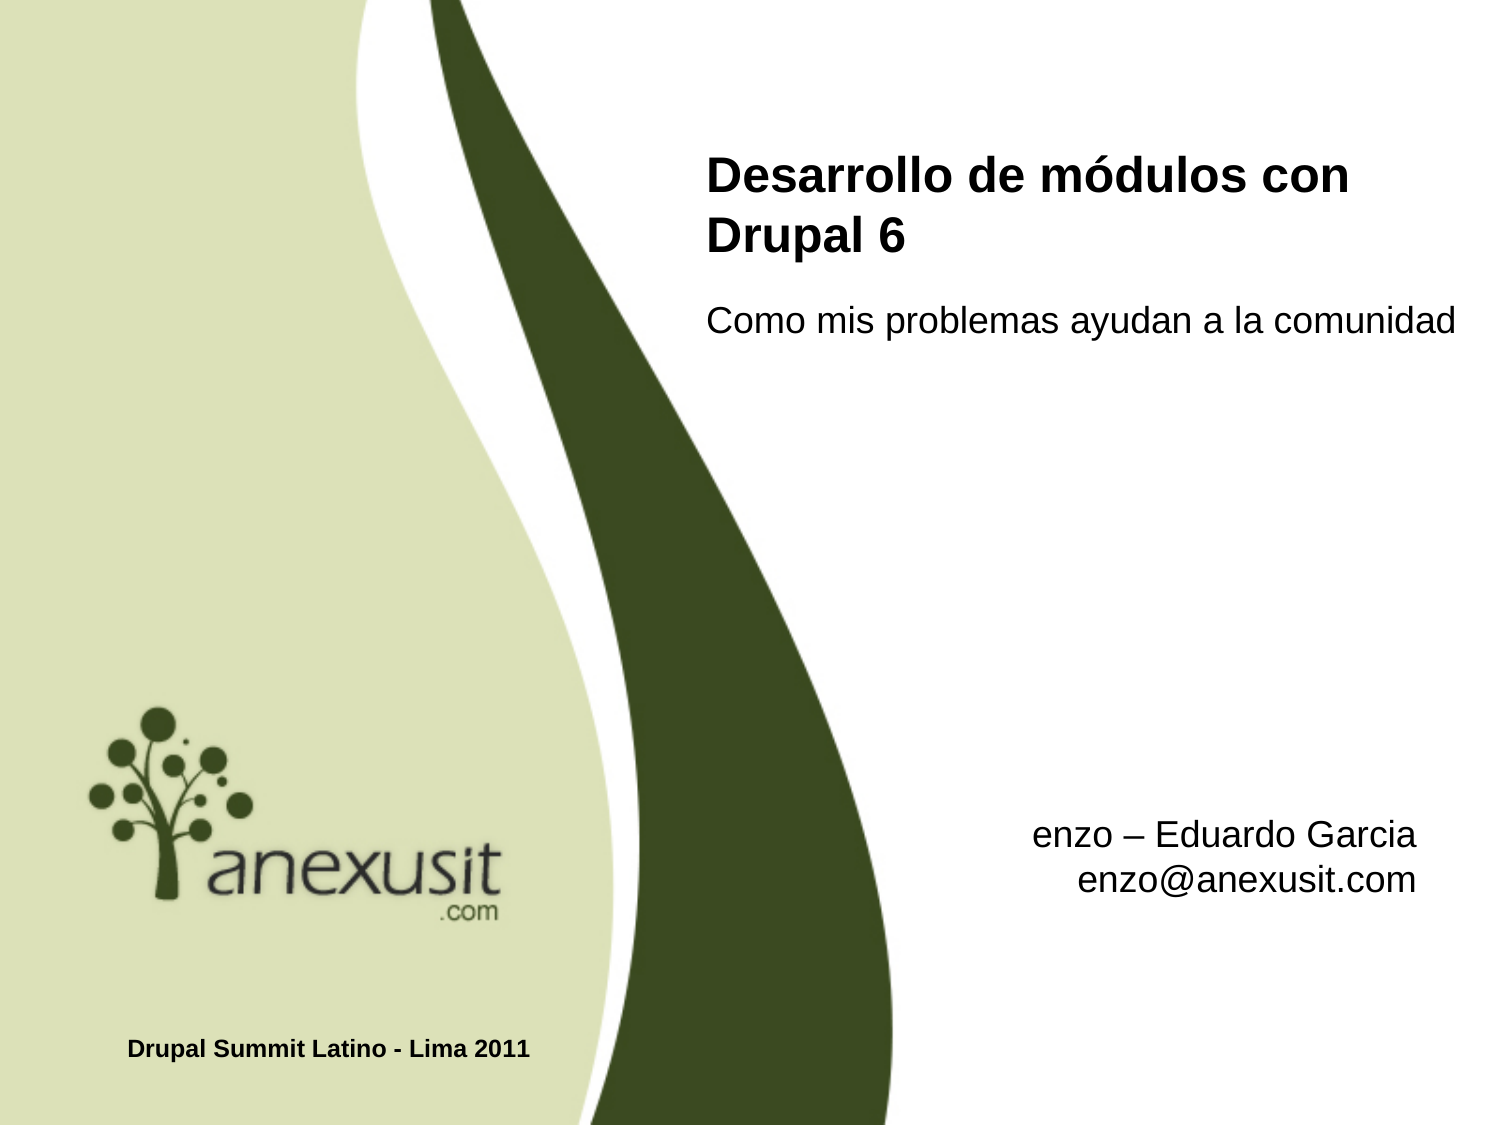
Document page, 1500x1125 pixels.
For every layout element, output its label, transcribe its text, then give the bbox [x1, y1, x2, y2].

text_box enzo – Eduardo Garcia enzo@anexusit.com [1017, 802, 1433, 908]
text_box Desarrollo de módulos con Drupal 6 [691, 138, 1388, 288]
text_box Drupal Summit Latino - Lima 2011 [112, 1025, 1113, 1071]
picture [0, 0, 1500, 1125]
text_box Como mis problemas ayudan a la comunidad [691, 288, 1500, 577]
